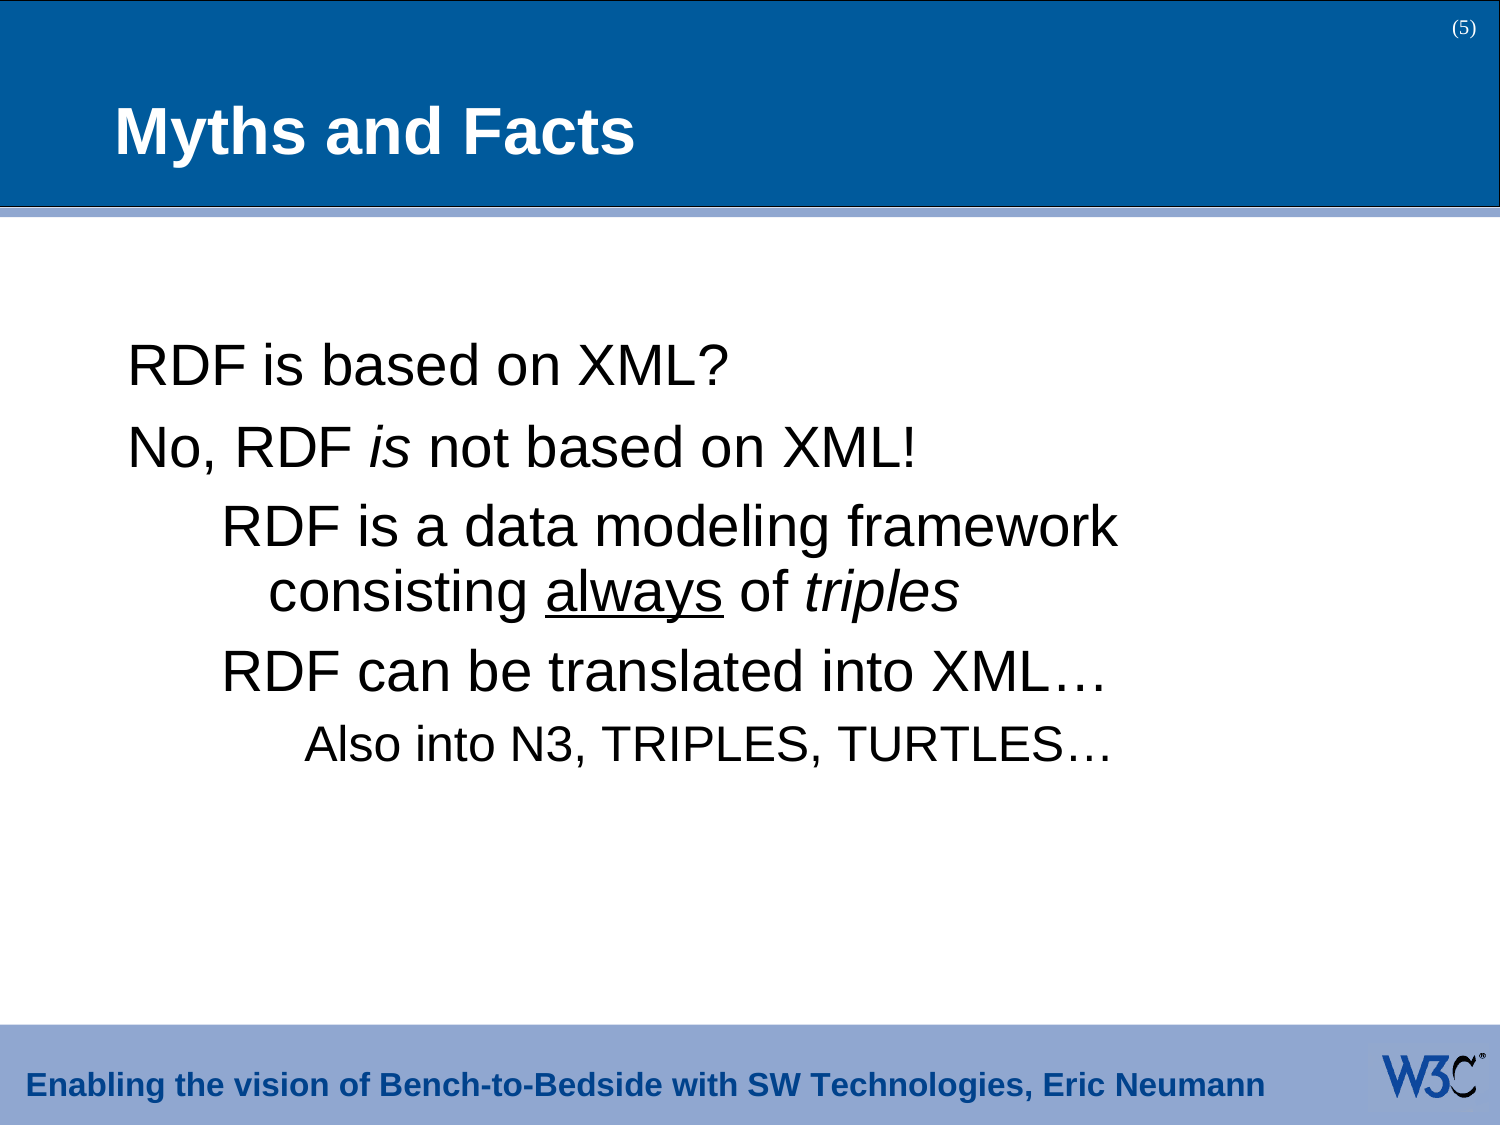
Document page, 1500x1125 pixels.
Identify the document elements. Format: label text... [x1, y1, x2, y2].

list RDF is based on XML? No, RDF is not based on XML! RDF is a data modeling framework consisting always of triples RDF can be translated into XML… Also into N3, TRIPLES, TURTLES… [112, 324, 1388, 1001]
title Myths and Facts [99, 37, 1375, 225]
picture [1368, 1043, 1489, 1112]
